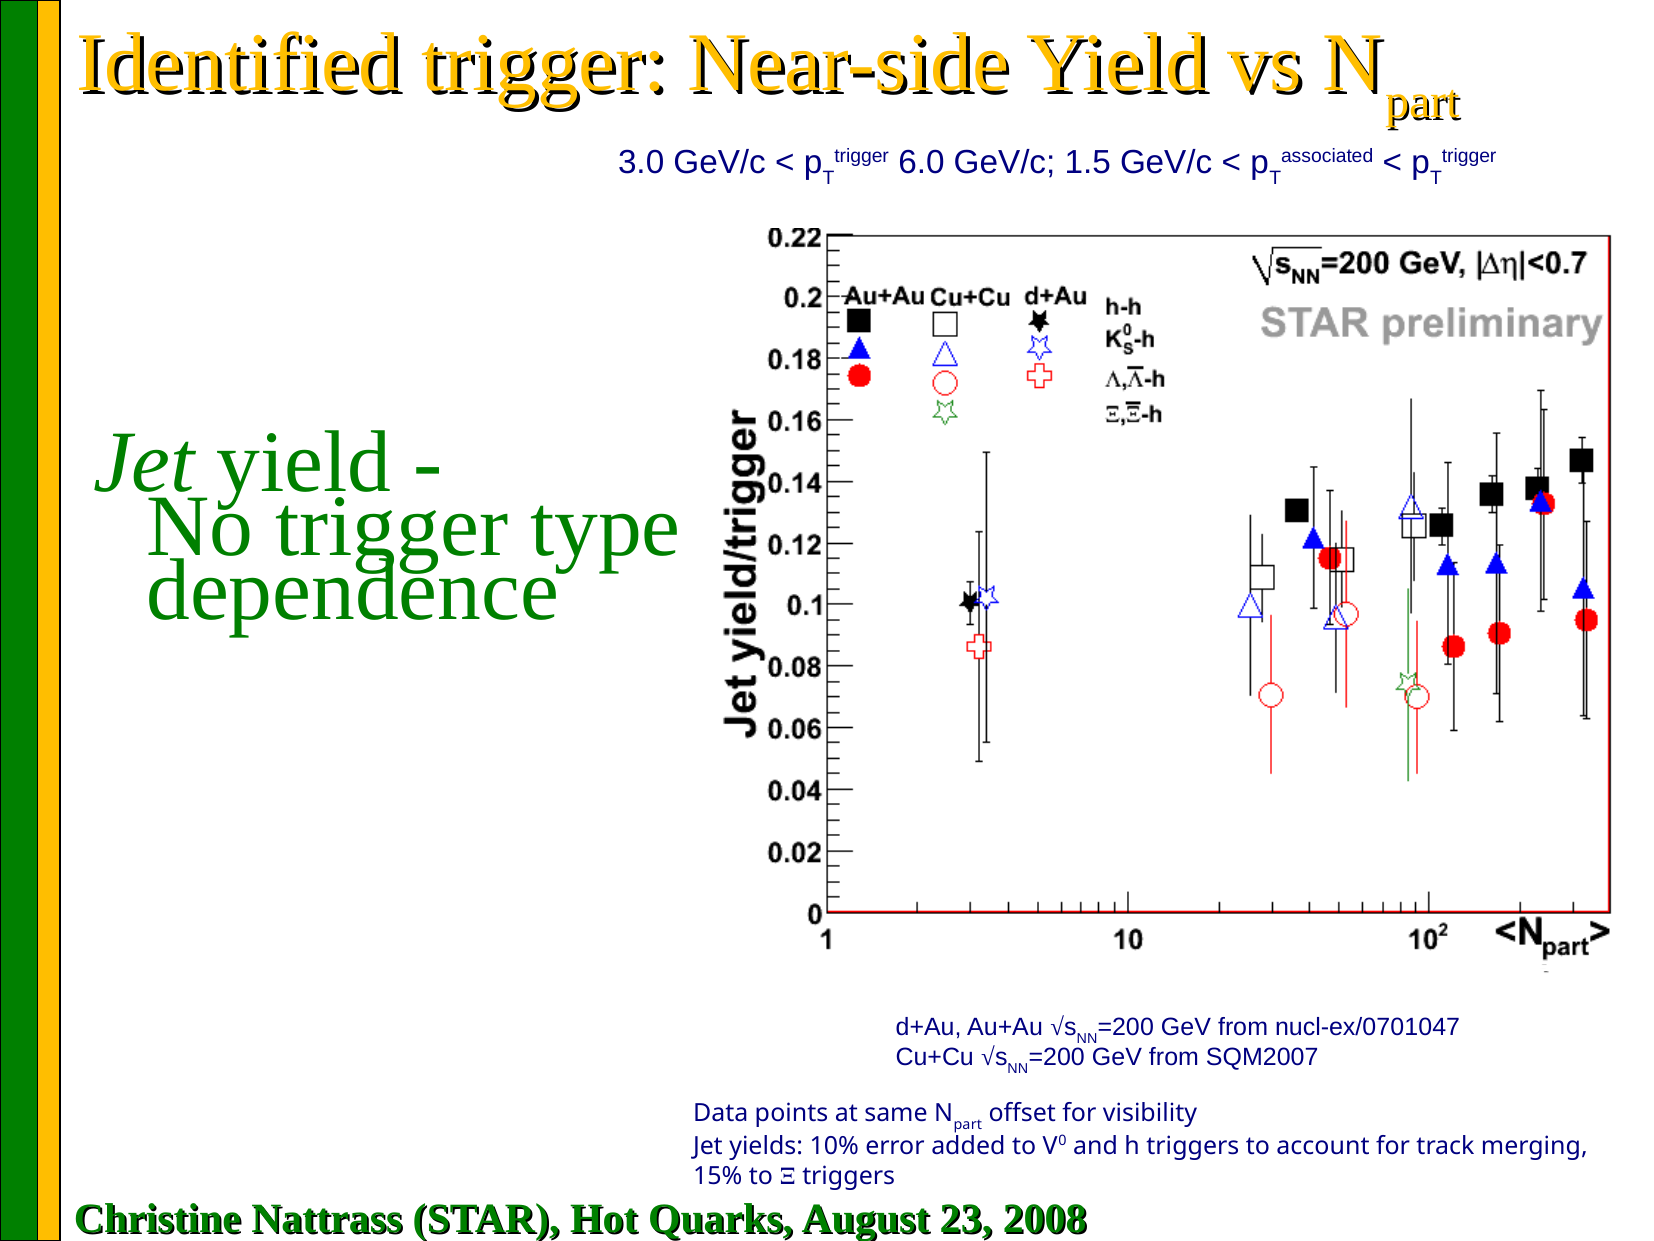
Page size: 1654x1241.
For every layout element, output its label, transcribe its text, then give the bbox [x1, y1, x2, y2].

text_box 3.0 GeV/c < pTtrigger 6.0 GeV/c; 1.5 GeV/c < pTassociated < pTtrigger [603, 135, 1654, 196]
text_box [668, 196, 1648, 993]
text_box Data points at same Npart offset for visibility Jet yields: 10% error added to V0 and h triggers to account for track merging, 15% to  triggers [678, 1087, 1654, 1208]
text_box d+Au, Au+Au √sNN=200 GeV from nucl-ex/0701047 Cu+Cu √sNN=200 GeV from SQM2007 [880, 1005, 1601, 1065]
title Identified trigger: Near-side Yield vs Npart [76, 0, 1654, 151]
list Jet yield - No trigger type dependence [75, 439, 717, 752]
picture [717, 228, 1621, 976]
